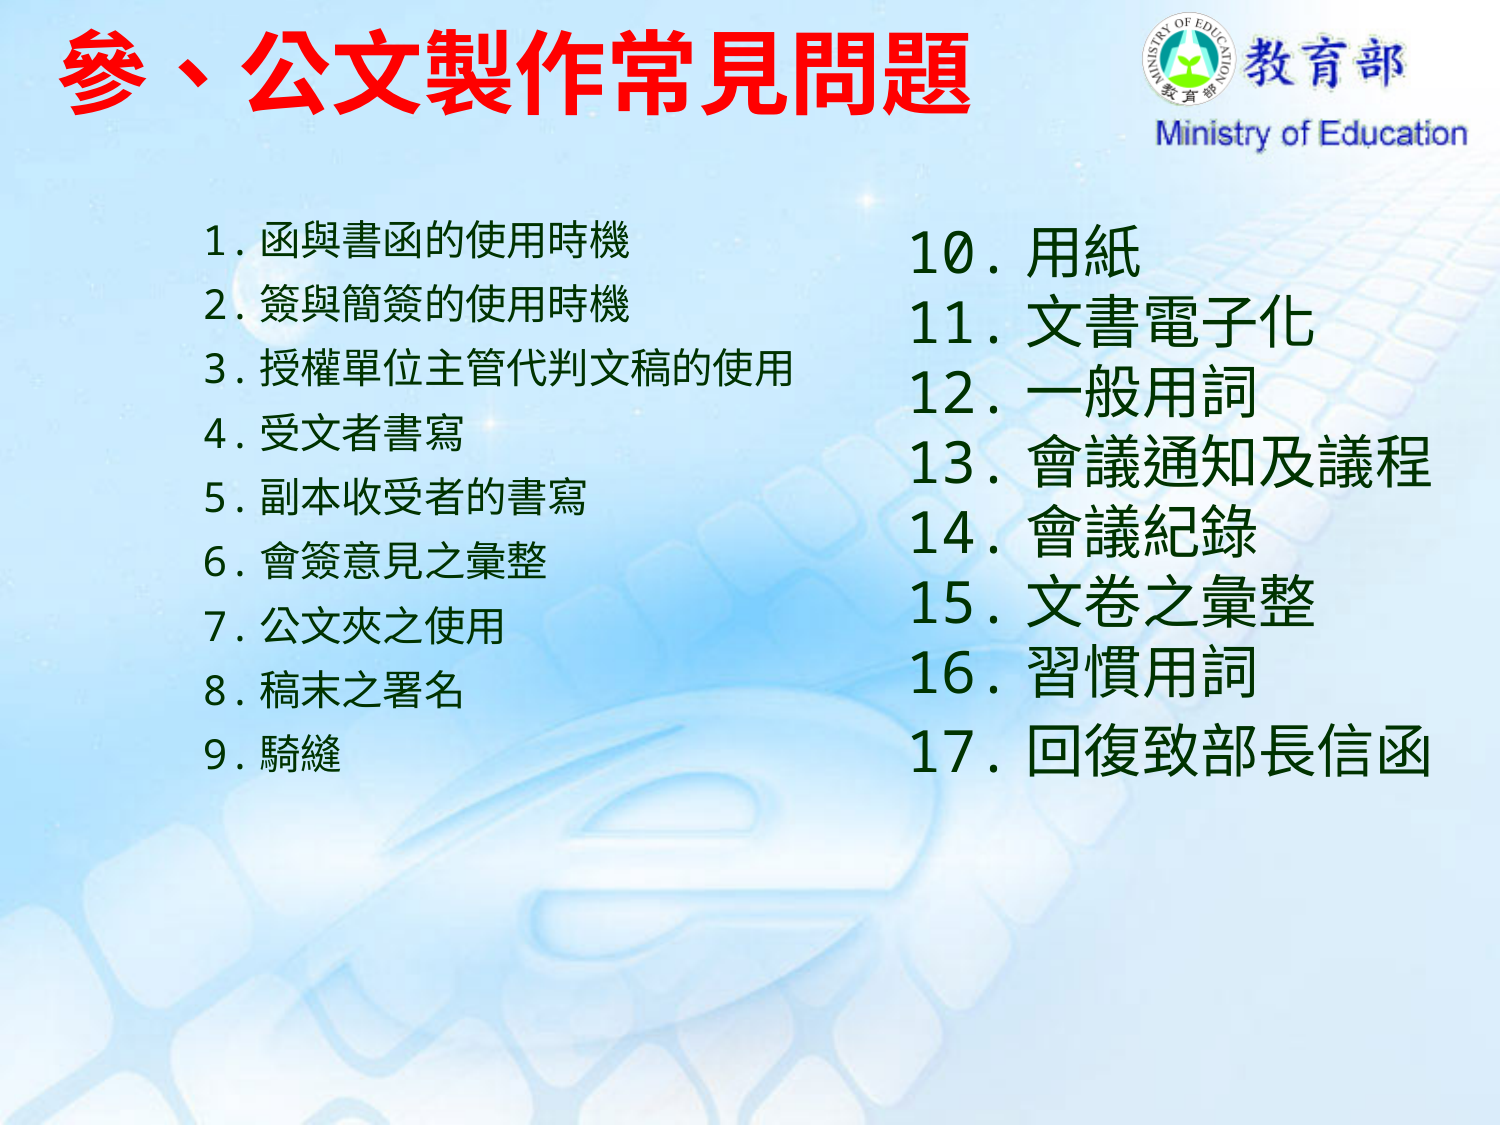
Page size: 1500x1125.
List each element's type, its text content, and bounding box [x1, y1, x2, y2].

list 1.函與書函的使用時機 2.簽與簡簽的使用時機 3.授權單位主管代判文稿的使用 4.受文者書寫 5.副本收受者的書寫 6.會簽意見之彙整 7.公文夾之使用 8.稿末之署名 9.騎縫 [147, 220, 881, 787]
text_box 參、公文製作常見問題 [41, 8, 989, 133]
text_box 10.用紙 11.文書電子化 12.一般用詞 13.會議通知及議程 14.會議紀錄 15.文卷之彙整 16.習慣用詞 17.回復致部長信函 [892, 208, 1500, 793]
